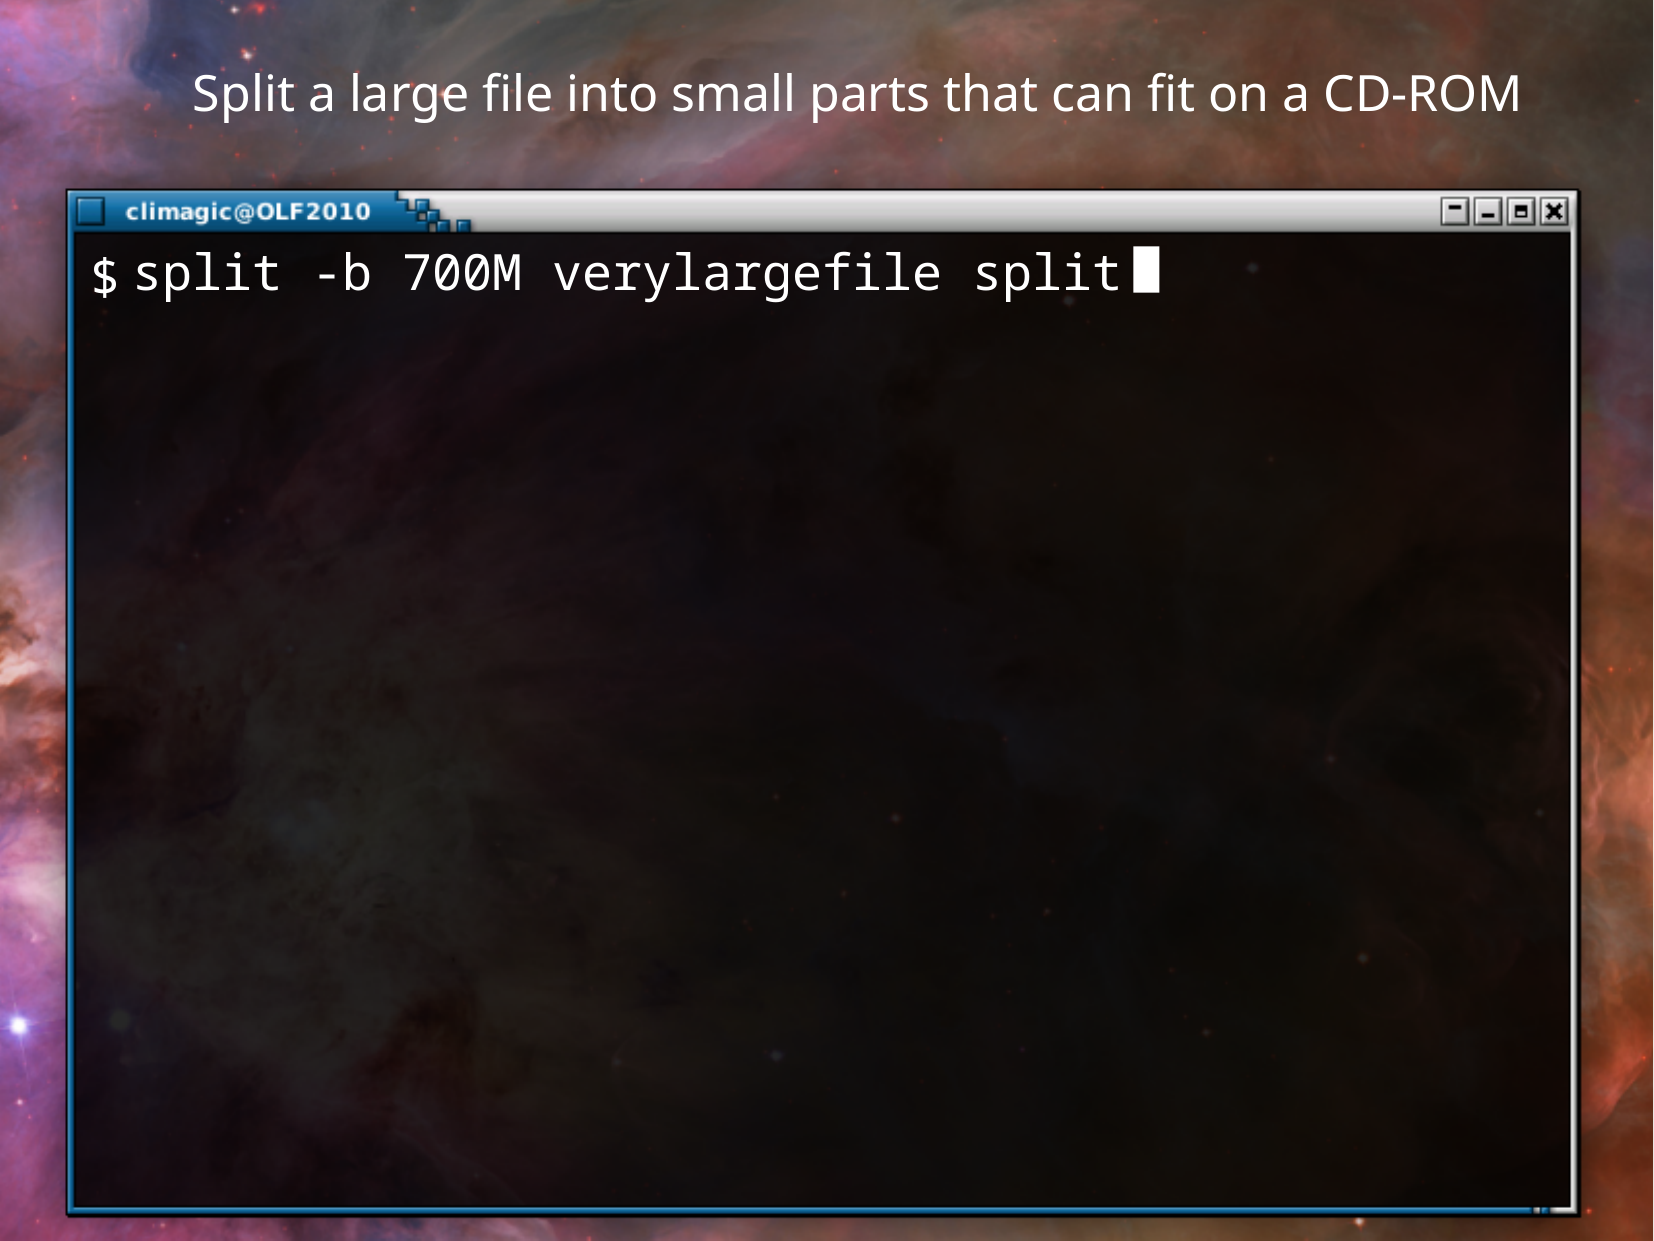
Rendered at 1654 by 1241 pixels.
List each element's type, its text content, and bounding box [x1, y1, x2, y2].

subtitle split -b 700M verylargefile split [132, 228, 1378, 315]
picture [0, 0, 1654, 1241]
text_box [1133, 246, 1160, 293]
text_box Split a large file into small parts that can fit on a CD-ROM [178, 50, 1476, 130]
text_box $ [76, 234, 136, 308]
